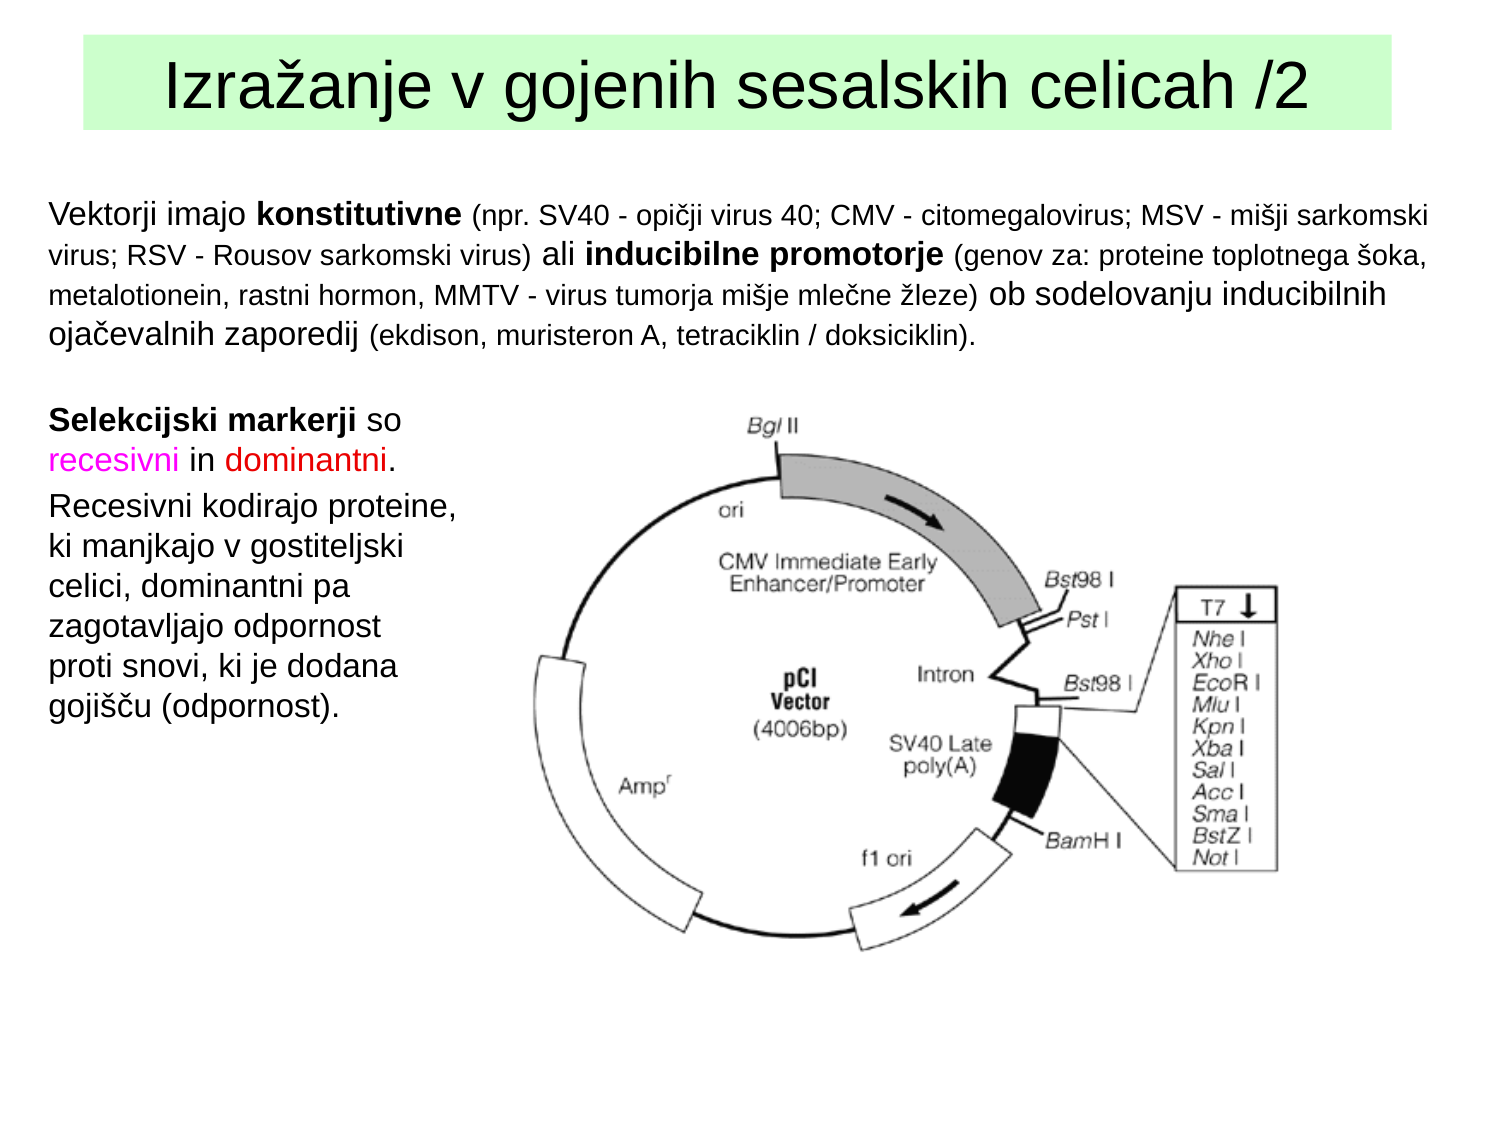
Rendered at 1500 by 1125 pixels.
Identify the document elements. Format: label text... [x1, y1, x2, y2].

list Vektorji imajo konstitutivne (npr. SV40 - opičji virus 40; CMV - citomegalovirus; MSV - mišji sarkomski virus; RSV - Rousov sarkomski virus) ali inducibilne promotorje (genov za: proteine toplotnega šoka, metalotionein, rastni hormon, MMTV - virus tumorja mišje mlečne žleze) ob sodelovanju inducibilnih ojačevalnih zaporedij (ekdison, muristeron A, tetraciklin / doksiciklin). Selekcijski markerji so recesivni in dominantni. Recesivni kodirajo proteine, ki manjkajo v gostiteljski celici, dominantni pa zagotavljajo odpornost proti snovi, ki je dodana gojišču (odpornost). [33, 184, 1450, 847]
picture [525, 408, 1287, 957]
title Izražanje v gojenih sesalskih celicah /2 [83, 34, 1392, 130]
